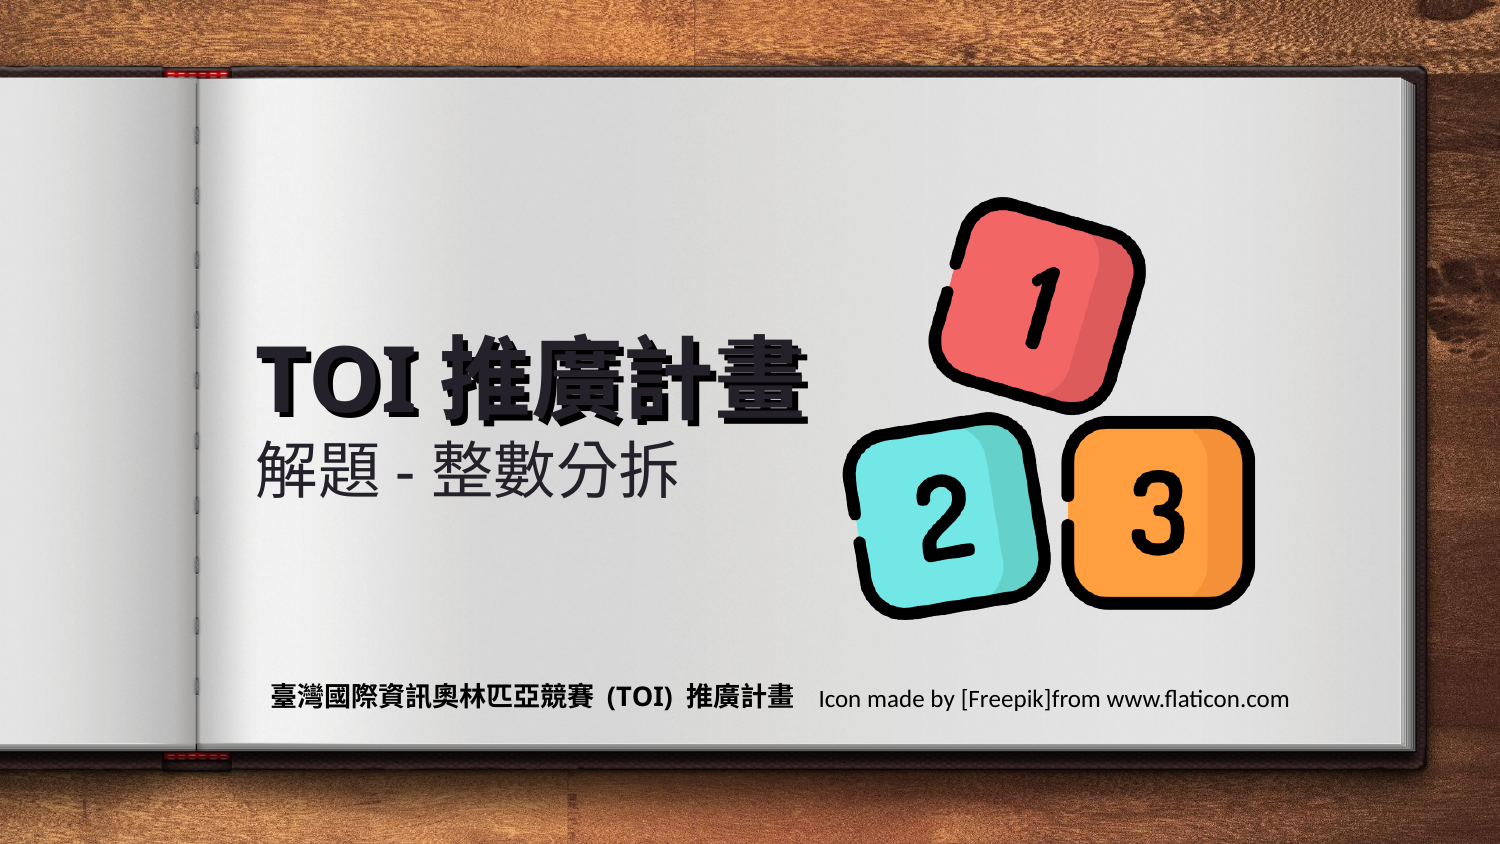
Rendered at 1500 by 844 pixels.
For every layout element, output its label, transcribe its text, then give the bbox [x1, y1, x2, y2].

picture [837, 198, 1260, 620]
title TOI推廣計畫 解題-整數分拆 [240, 262, 837, 565]
text_box Icon made by [Freepik]from www.flaticon.com [804, 675, 1385, 720]
